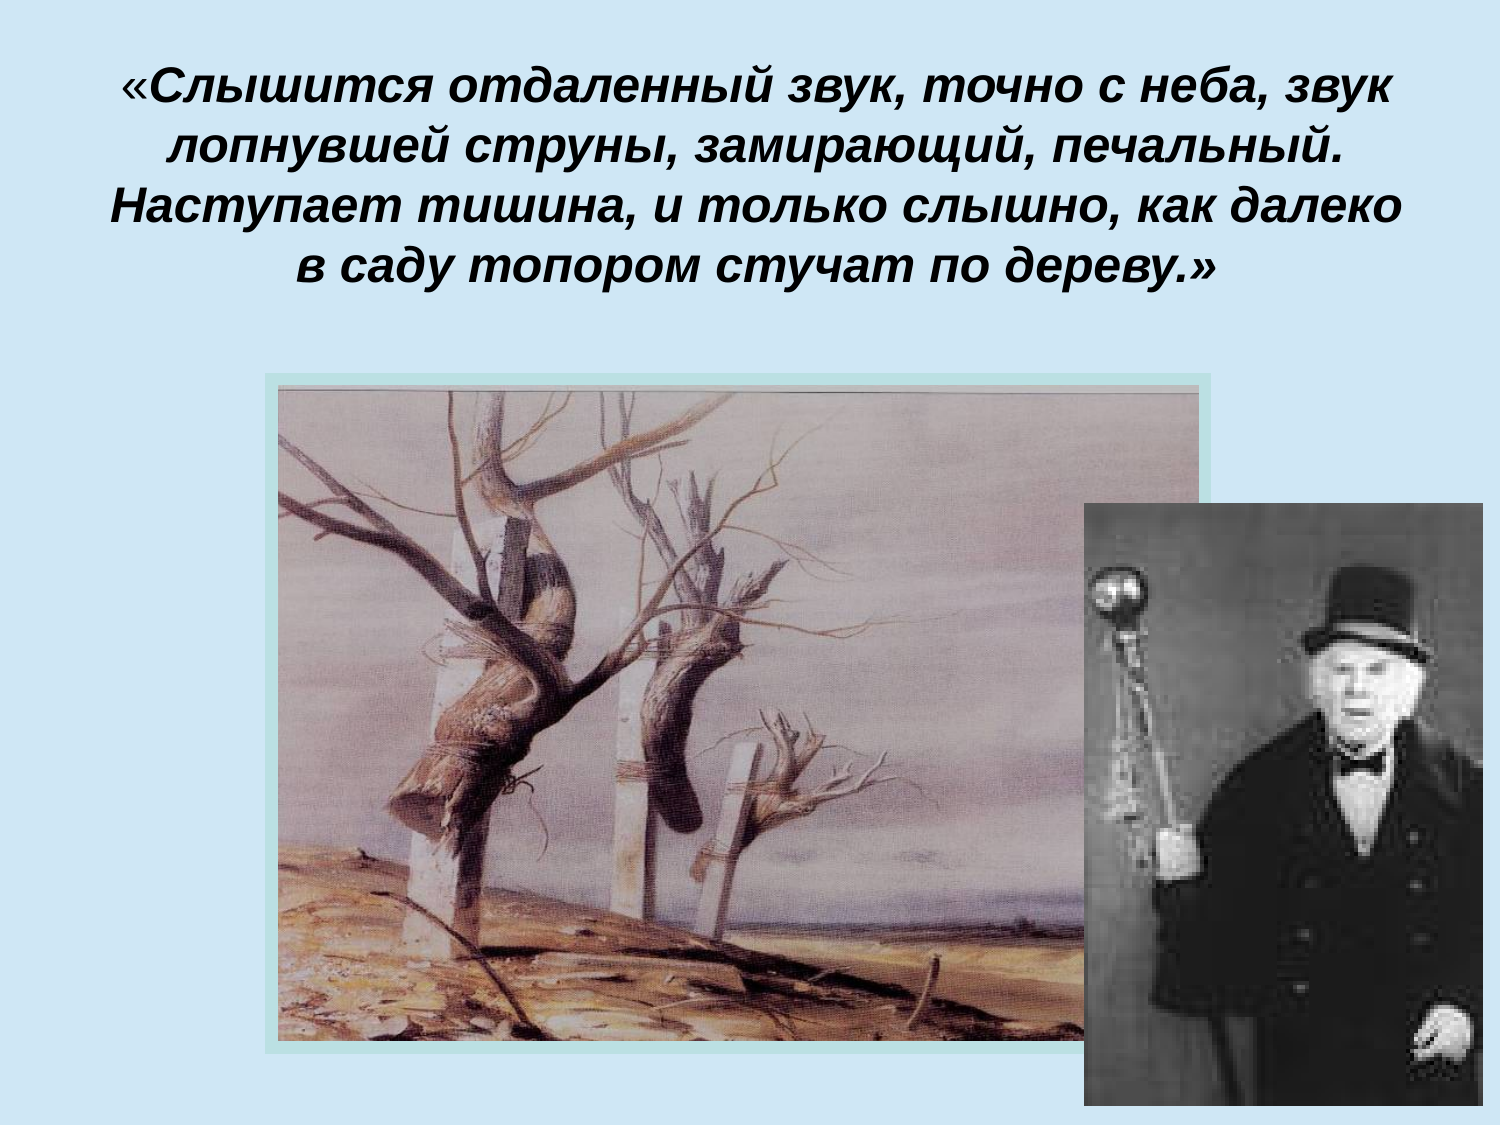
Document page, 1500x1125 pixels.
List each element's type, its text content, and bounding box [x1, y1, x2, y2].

picture [277, 385, 1483, 1106]
title «Слышится отдаленный звук, точно с неба, звук лопнувшей струны, замирающий, печальный. Наступает тишина, и только слышно, как далеко в саду топором стучат по дереву.» [88, 45, 1425, 398]
